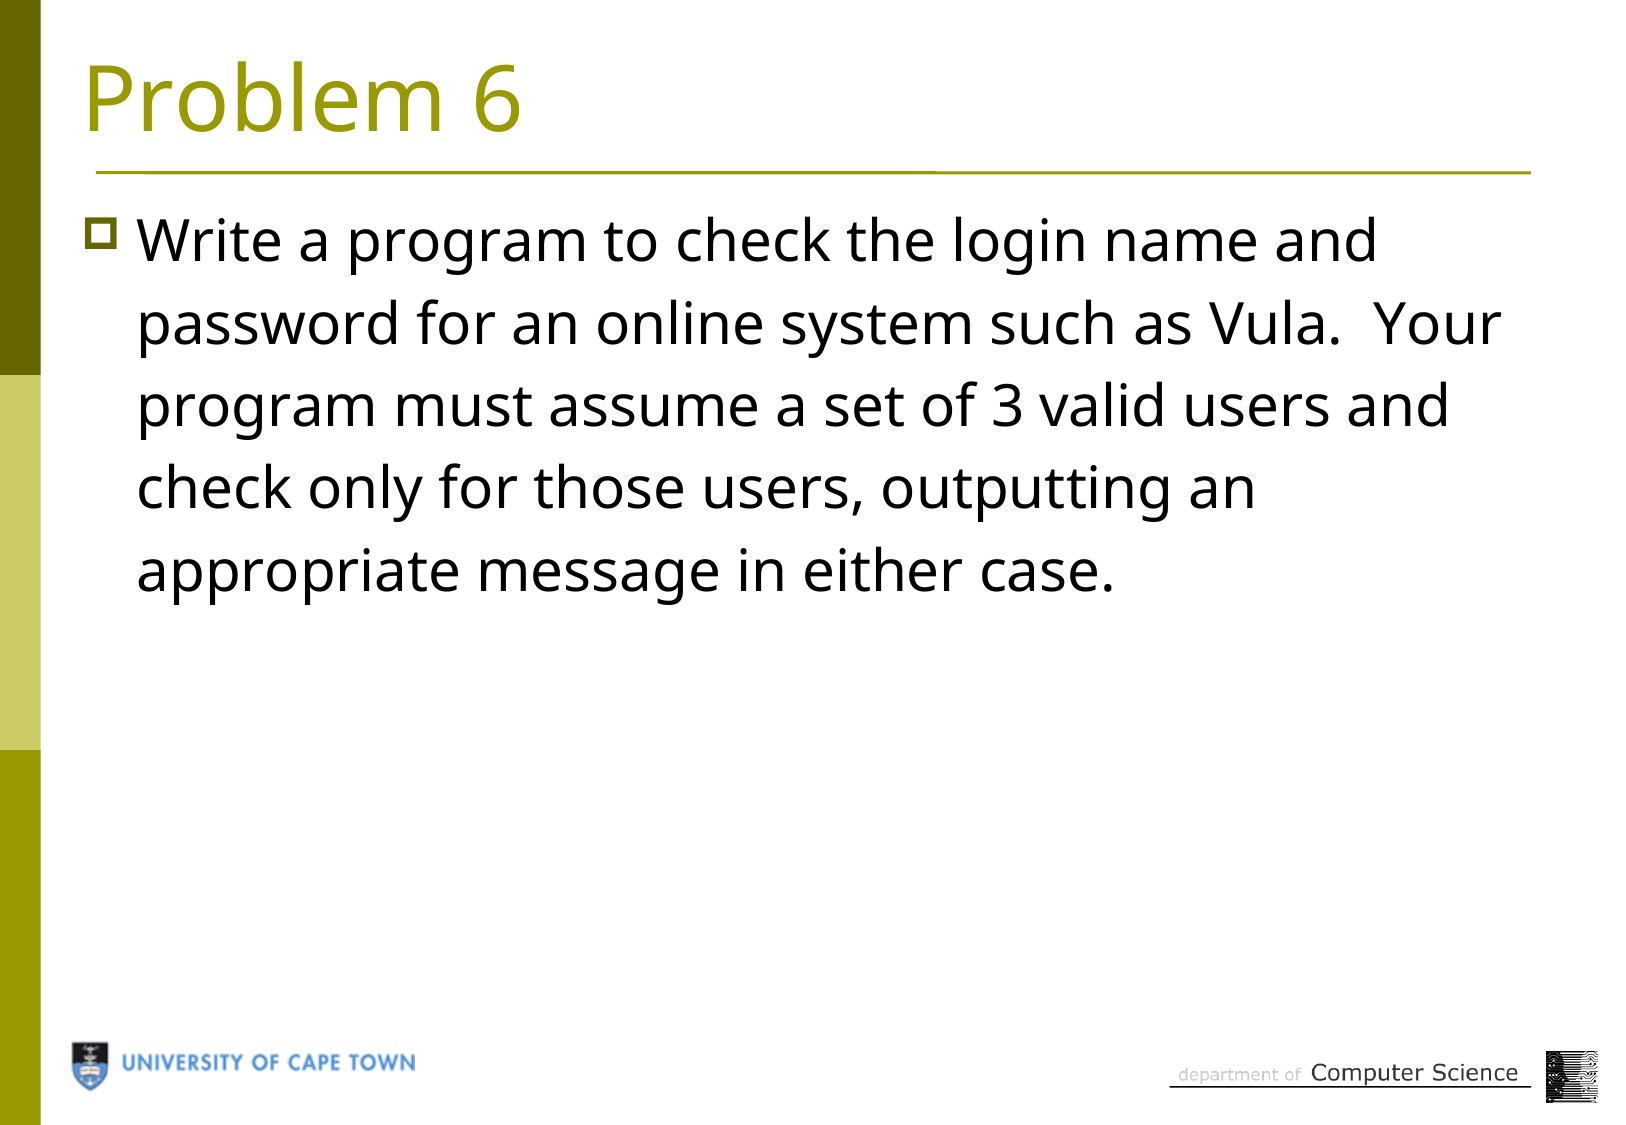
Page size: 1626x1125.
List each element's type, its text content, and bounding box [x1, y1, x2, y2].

title Problem 6 [81, 36, 1543, 165]
picture [1169, 1043, 1532, 1091]
list Write a program to check the login name and password for an online system such as Vula. Your program must assume a set of 3 valid users and check only for those users, outputting an appropriate message in either case. [81, 196, 1543, 991]
picture [61, 1024, 415, 1103]
picture [1546, 1051, 1598, 1103]
